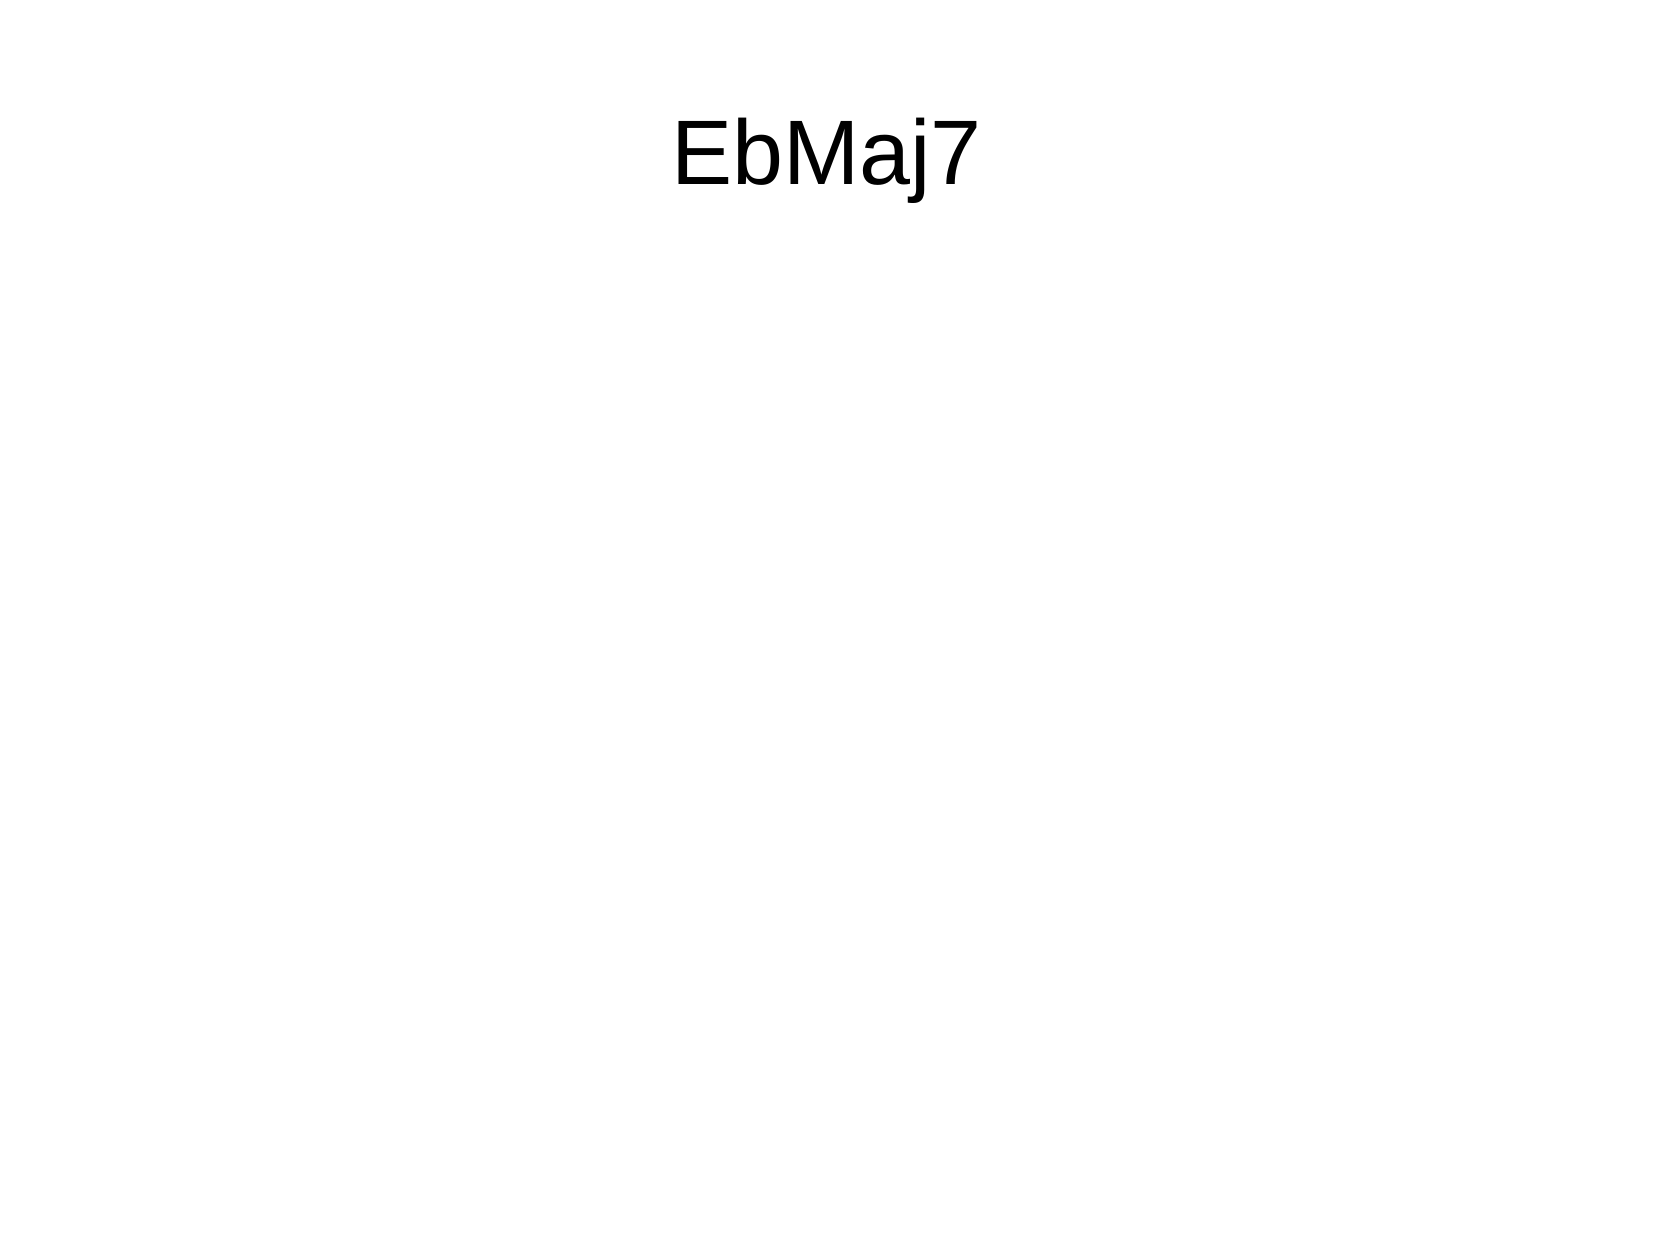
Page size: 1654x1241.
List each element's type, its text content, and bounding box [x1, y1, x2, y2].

title EbMaj7 [82, 49, 1571, 257]
